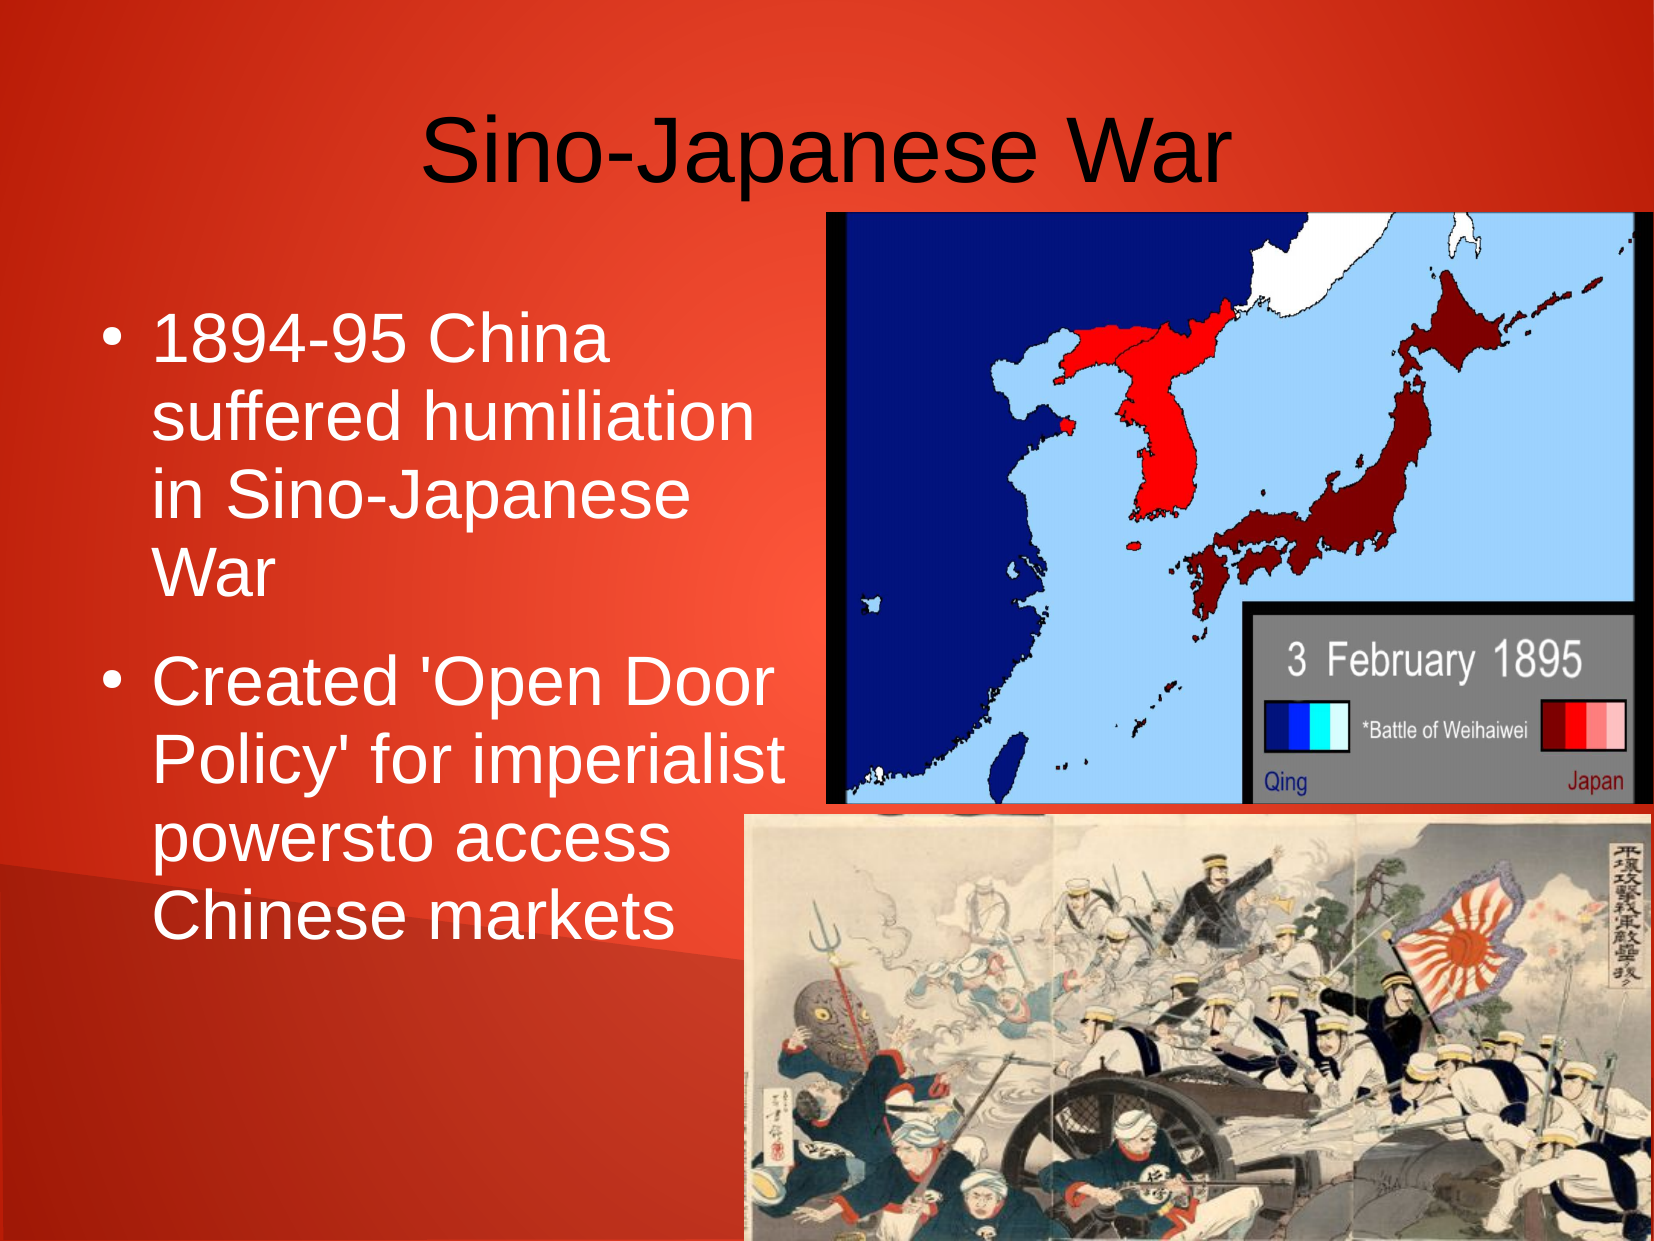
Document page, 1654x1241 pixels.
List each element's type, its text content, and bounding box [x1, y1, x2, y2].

title Sino-Japanese War [82, 47, 1571, 252]
picture [744, 814, 1651, 1241]
list 1894-95 China suffered humiliation in Sino-Japanese War Created 'Open Door Policy' for imperialist powersto access Chinese markets [82, 299, 809, 1019]
picture [826, 212, 1654, 804]
